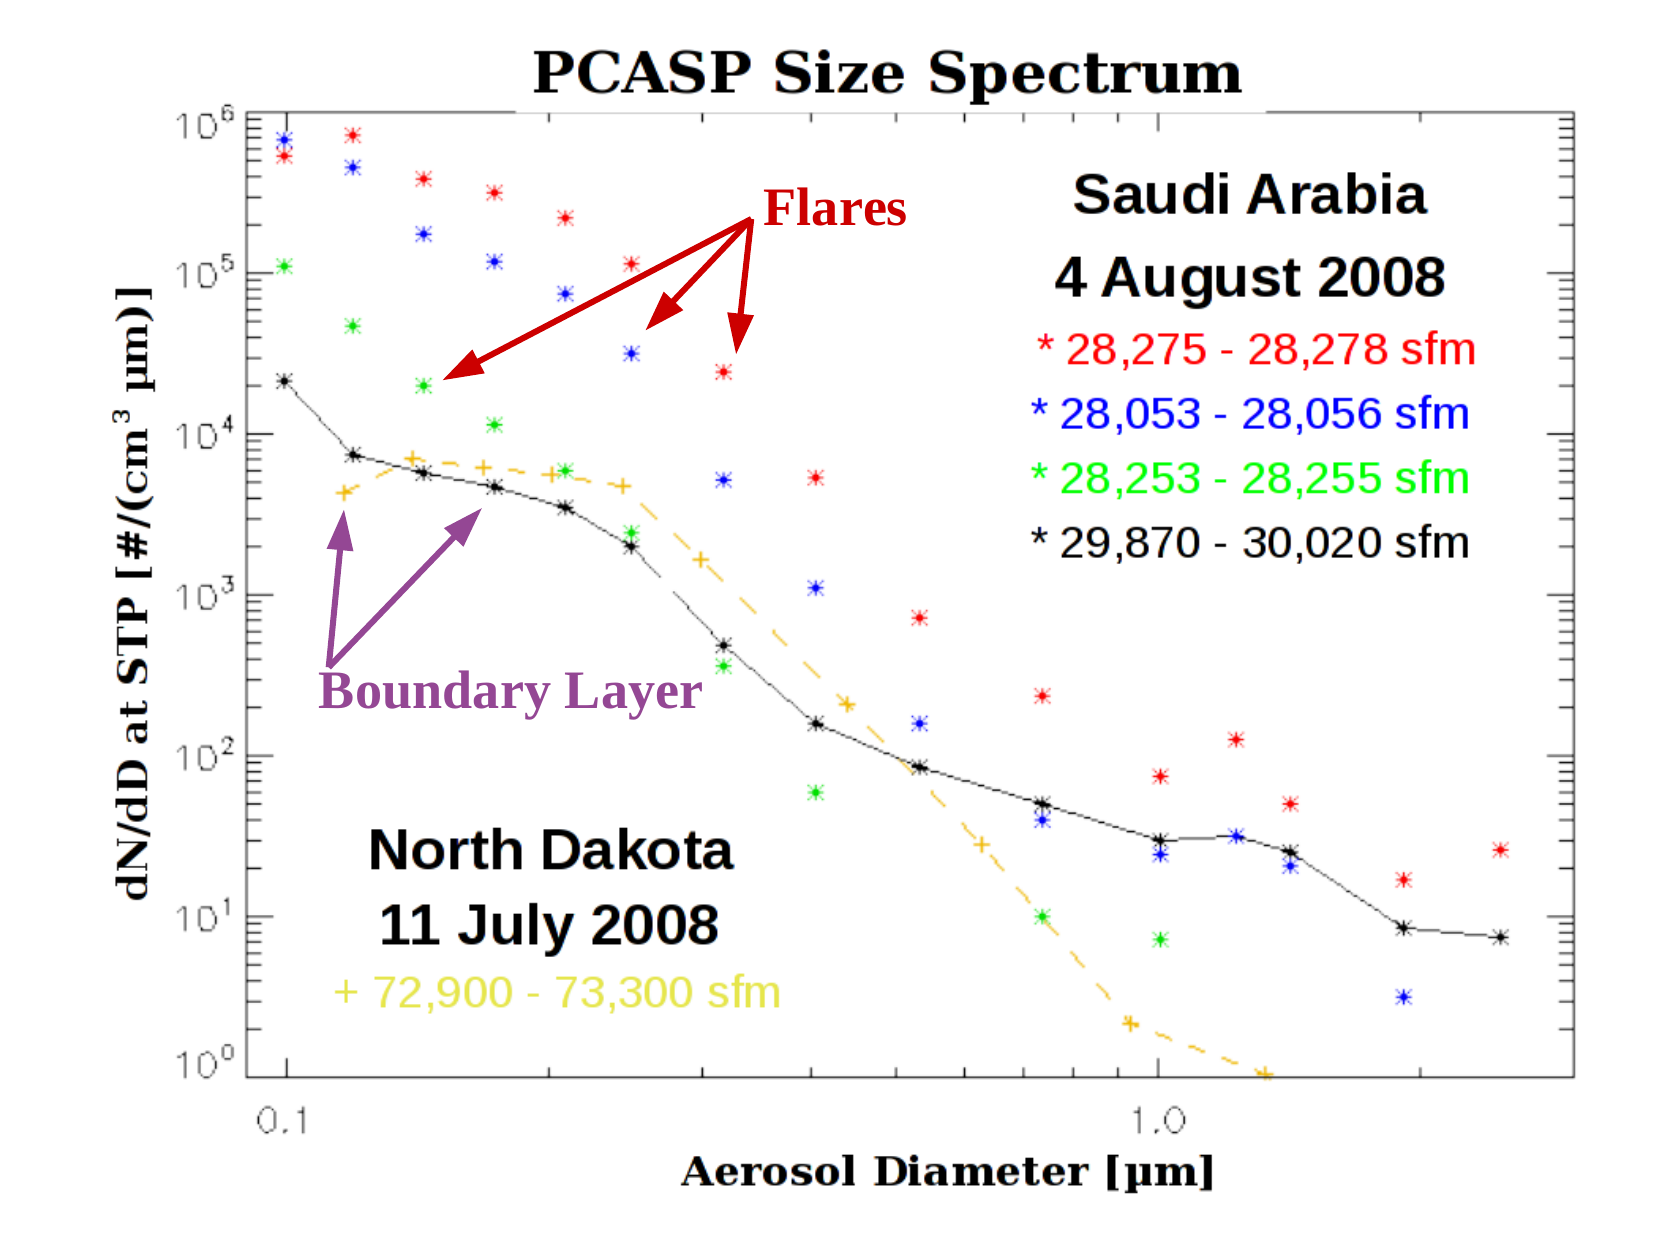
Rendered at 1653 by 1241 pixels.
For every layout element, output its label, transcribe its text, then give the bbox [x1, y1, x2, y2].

text_box Boundary Layer [304, 667, 720, 737]
text_box Flares [748, 184, 924, 254]
picture [2, 16, 1653, 1221]
